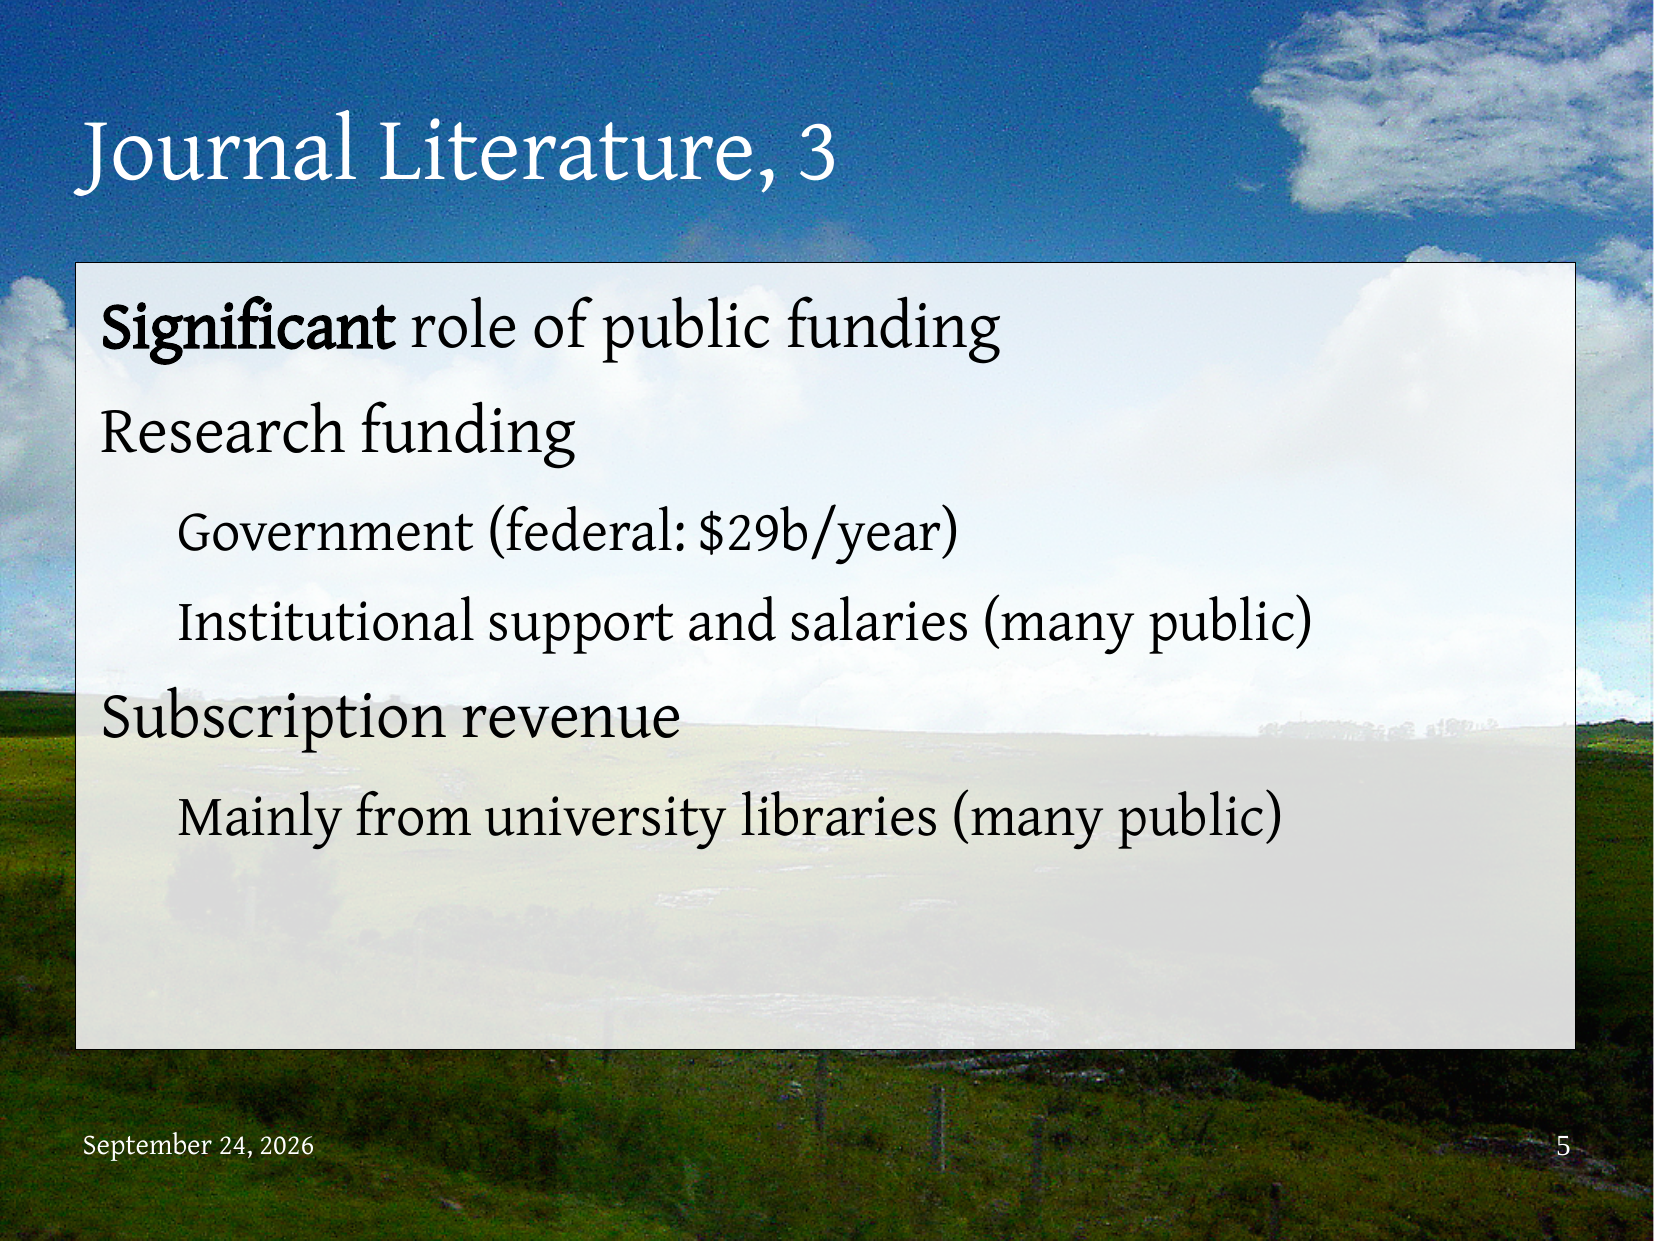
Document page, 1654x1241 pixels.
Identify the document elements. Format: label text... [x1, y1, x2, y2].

title Journal Literature, 3 [82, 56, 1571, 250]
picture [0, 0, 1654, 1241]
list Significant role of public funding Research funding Government (federal: $29b/year) Institutional support and salaries (many public) Subscription revenue Mainly from university libraries (many public) [82, 290, 1571, 1094]
